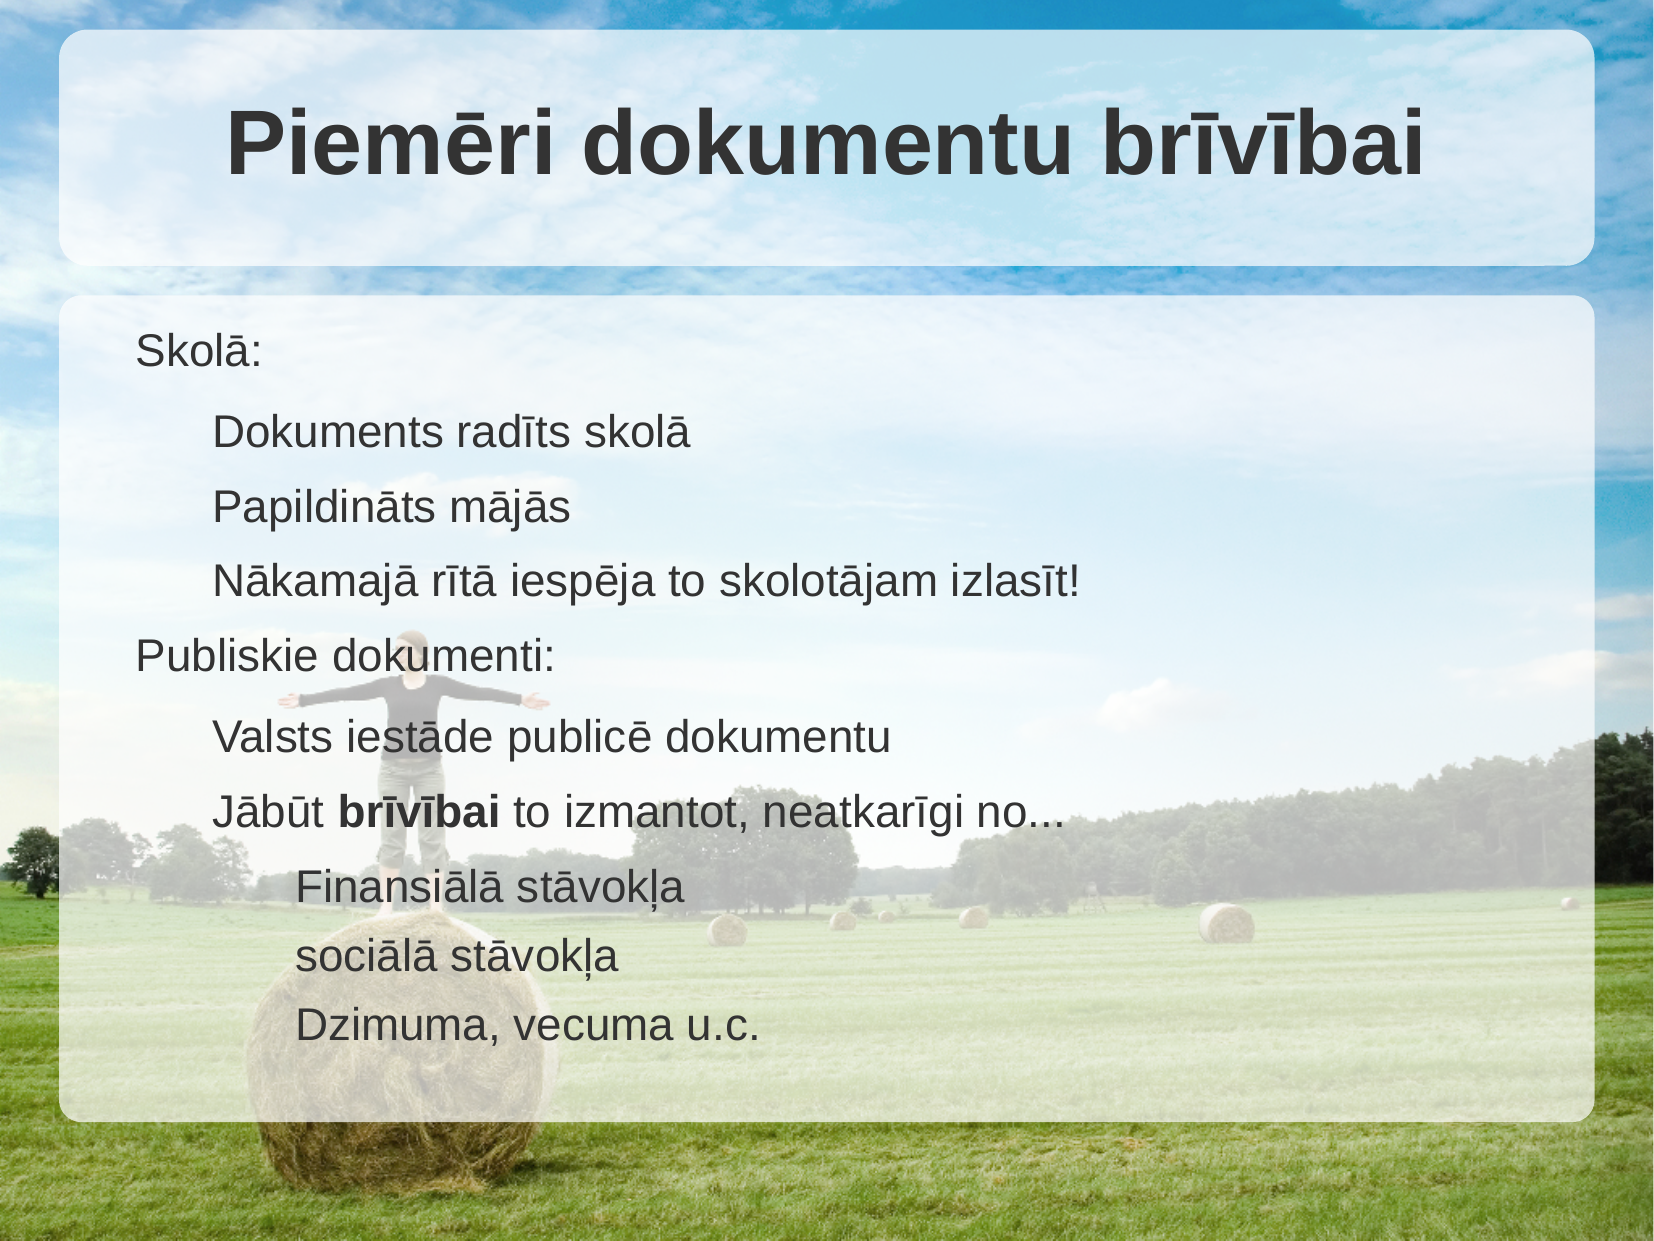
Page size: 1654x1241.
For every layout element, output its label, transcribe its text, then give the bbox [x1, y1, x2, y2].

list Skolā: Dokuments radīts skolā Papildināts mājās Nākamajā rītā iespēja to skolotājam izlasīt! Publiskie dokumenti: Valsts iestāde publicē dokumentu Jābūt brīvībai to izmantot, neatkarīgi no... Finansiālā stāvokļa sociālā stāvokļa Dzimuma, vecuma u.c. [118, 324, 1571, 1109]
picture [0, 0, 1654, 1241]
title Piemēri dokumentu brīvībai [118, 49, 1536, 237]
